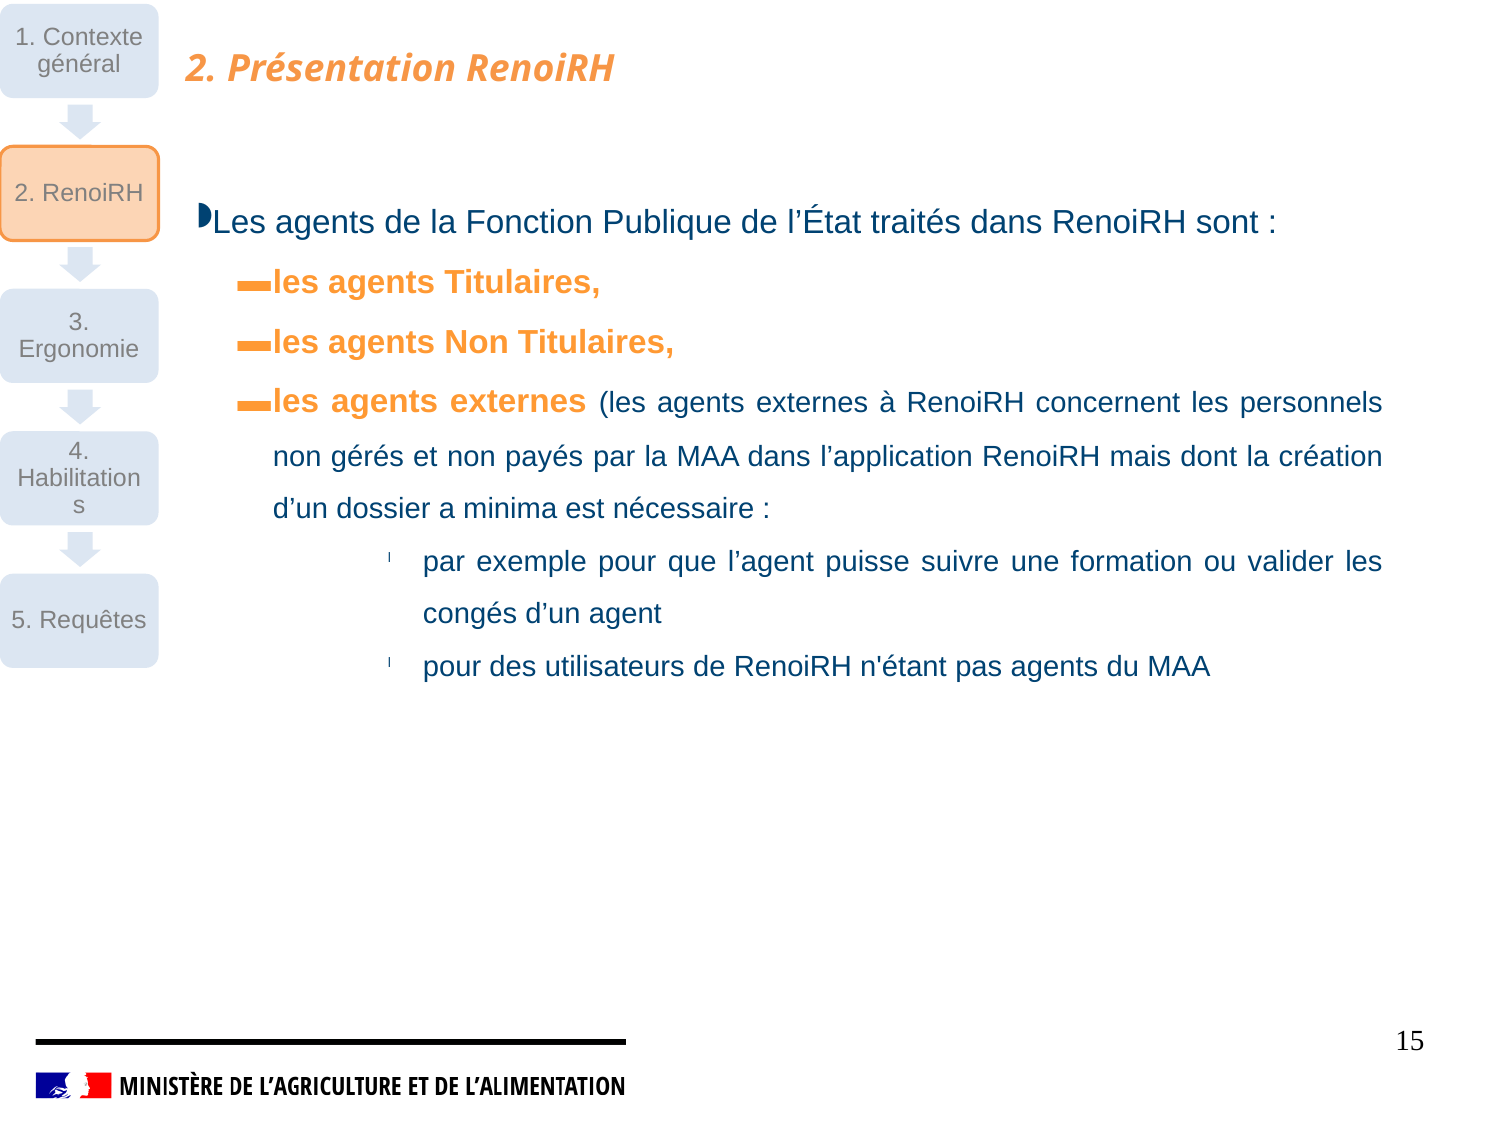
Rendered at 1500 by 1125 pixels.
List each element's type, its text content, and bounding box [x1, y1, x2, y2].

text_box [59, 247, 102, 282]
text_box 2. Présentation RenoiRH [171, 36, 1458, 142]
text_box 5. Requêtes [0, 573, 159, 668]
text_box 3. Ergonomie [0, 288, 159, 383]
text_box Les agents de la Fonction Publique de l’État traités dans RenoiRH sont : les agents Titulaires, les agents Non Titulaires, les agents externes (les agents externes à RenoiRH concernent les personnels non gérés et non payés par la MAA dans l’application RenoiRH mais dont la création d’un dossier a minima est nécessaire : par exemple pour que l’agent puisse suivre une formation ou valider les congés d’un agent pour des utilisateurs de RenoiRH n'étant pas agents du MAA [183, 172, 1399, 1058]
text_box [59, 532, 102, 567]
picture [35, 1039, 626, 1099]
text_box 4. Habilitations [0, 431, 159, 526]
text_box 2. RenoiRH [0, 146, 159, 241]
text_box [59, 104, 102, 140]
text_box [59, 389, 102, 425]
text_box 1. Contexte général [0, 3, 159, 99]
